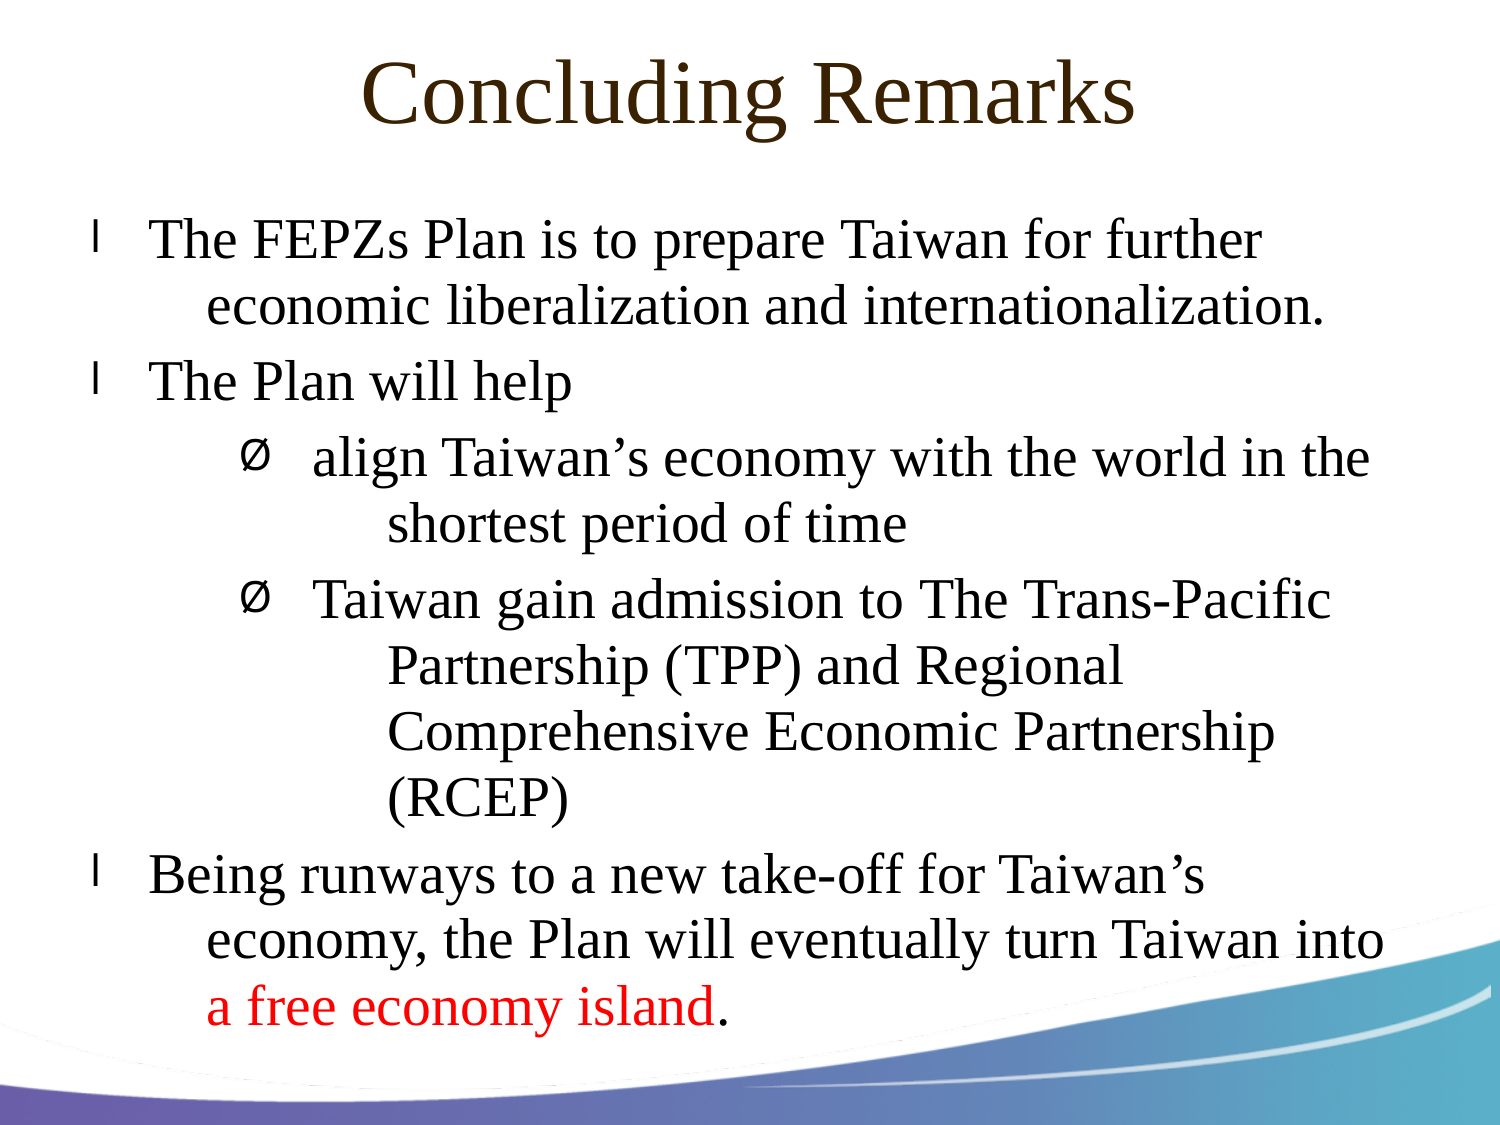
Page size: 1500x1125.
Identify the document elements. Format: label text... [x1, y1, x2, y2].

list The FEPZs Plan is to prepare Taiwan for further economic liberalization and internationalization. The Plan will help align Taiwan’s economy with the world in the shortest period of time Taiwan gain admission to The Trans-Pacific Partnership (TPP) and Regional Comprehensive Economic Partnership (RCEP) Being runways to a new take-off for Taiwan’s economy, the Plan will eventually turn Taiwan into a free economy island. [75, 196, 1426, 1049]
title Concluding Remarks [0, 0, 1500, 161]
